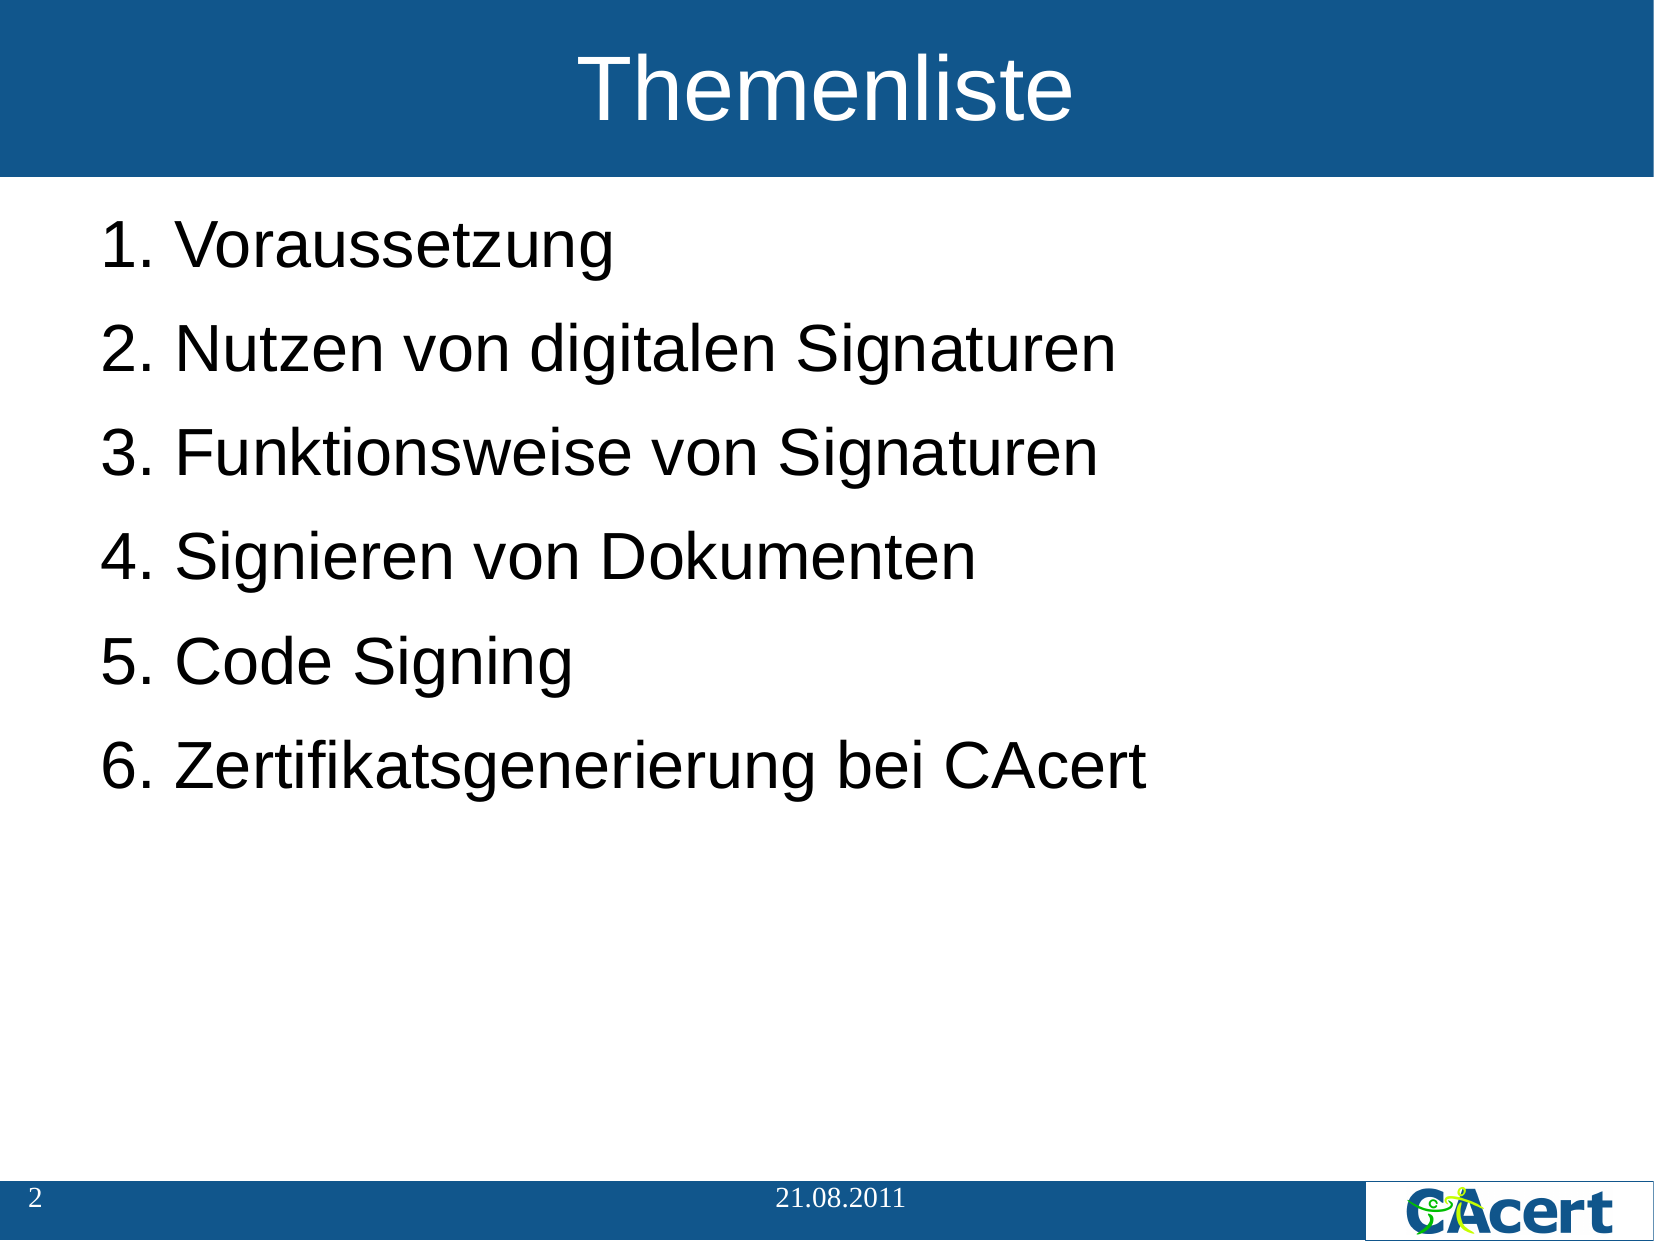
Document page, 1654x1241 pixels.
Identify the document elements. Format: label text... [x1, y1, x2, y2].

picture [1406, 1186, 1613, 1235]
list Voraussetzung Nutzen von digitalen Signaturen Funktionsweise von Signaturen Signieren von Dokumenten Code Signing Zertifikatsgenerierung bei CAcert [82, 206, 1571, 1152]
title Themenliste [82, 0, 1571, 178]
